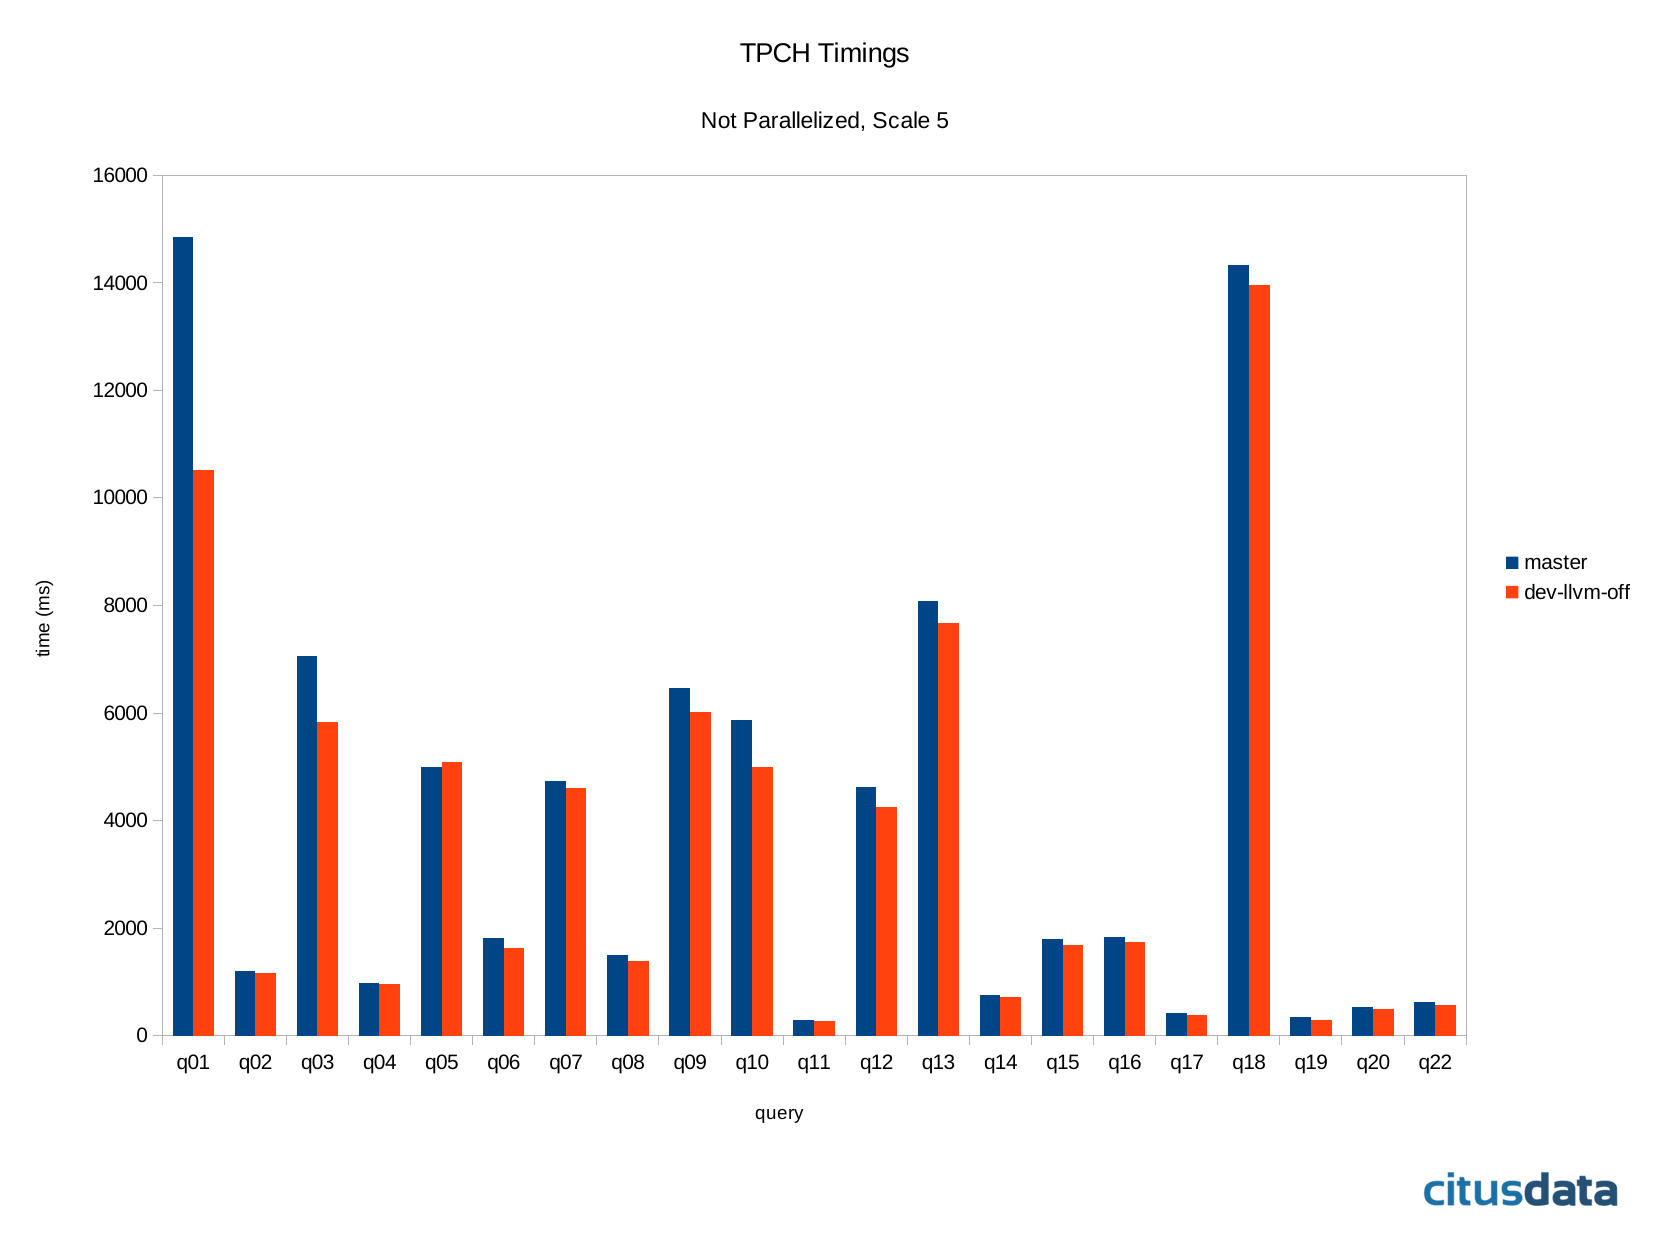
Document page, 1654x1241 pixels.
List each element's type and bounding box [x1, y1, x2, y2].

picture [1420, 1167, 1622, 1209]
chart [0, 0, 1651, 1156]
